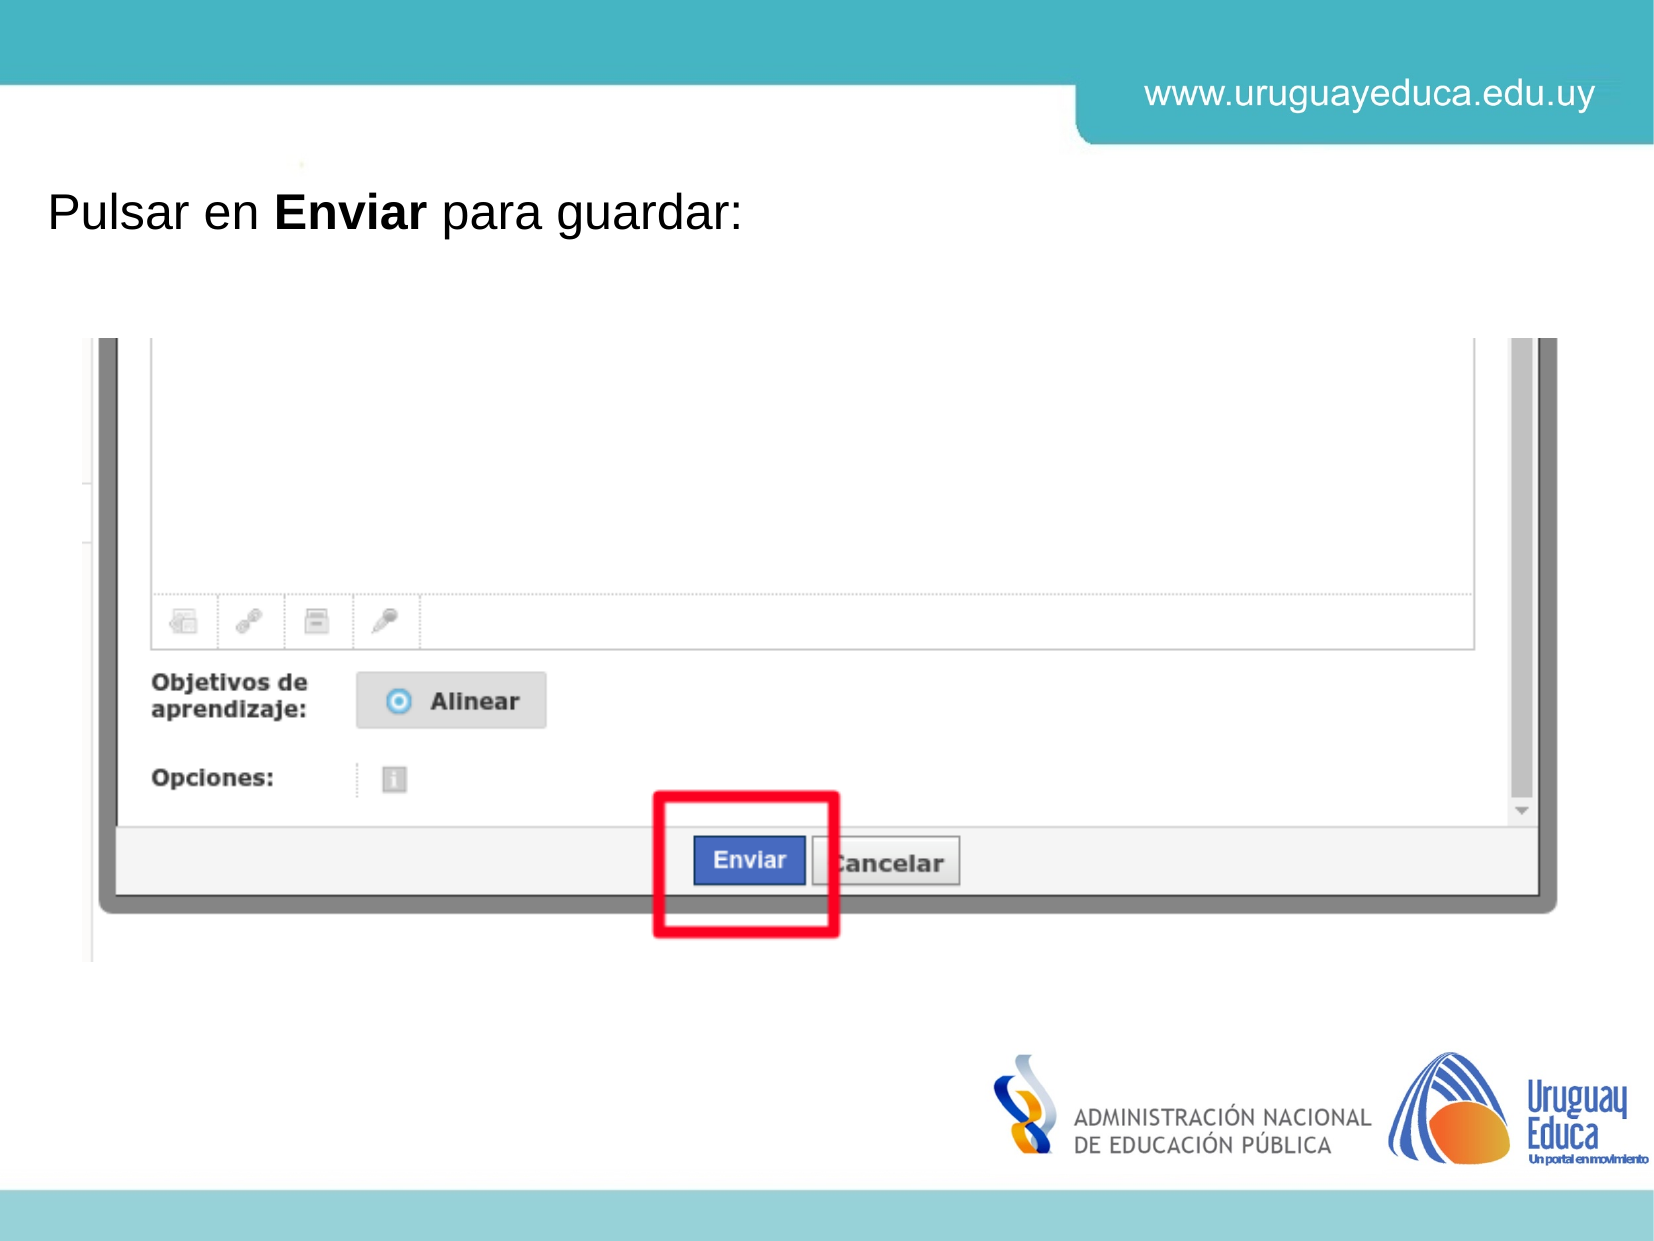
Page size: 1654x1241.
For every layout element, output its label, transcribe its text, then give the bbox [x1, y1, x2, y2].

picture [0, 0, 1654, 1241]
title Pulsar en Enviar para guardar: [47, 0, 1588, 460]
